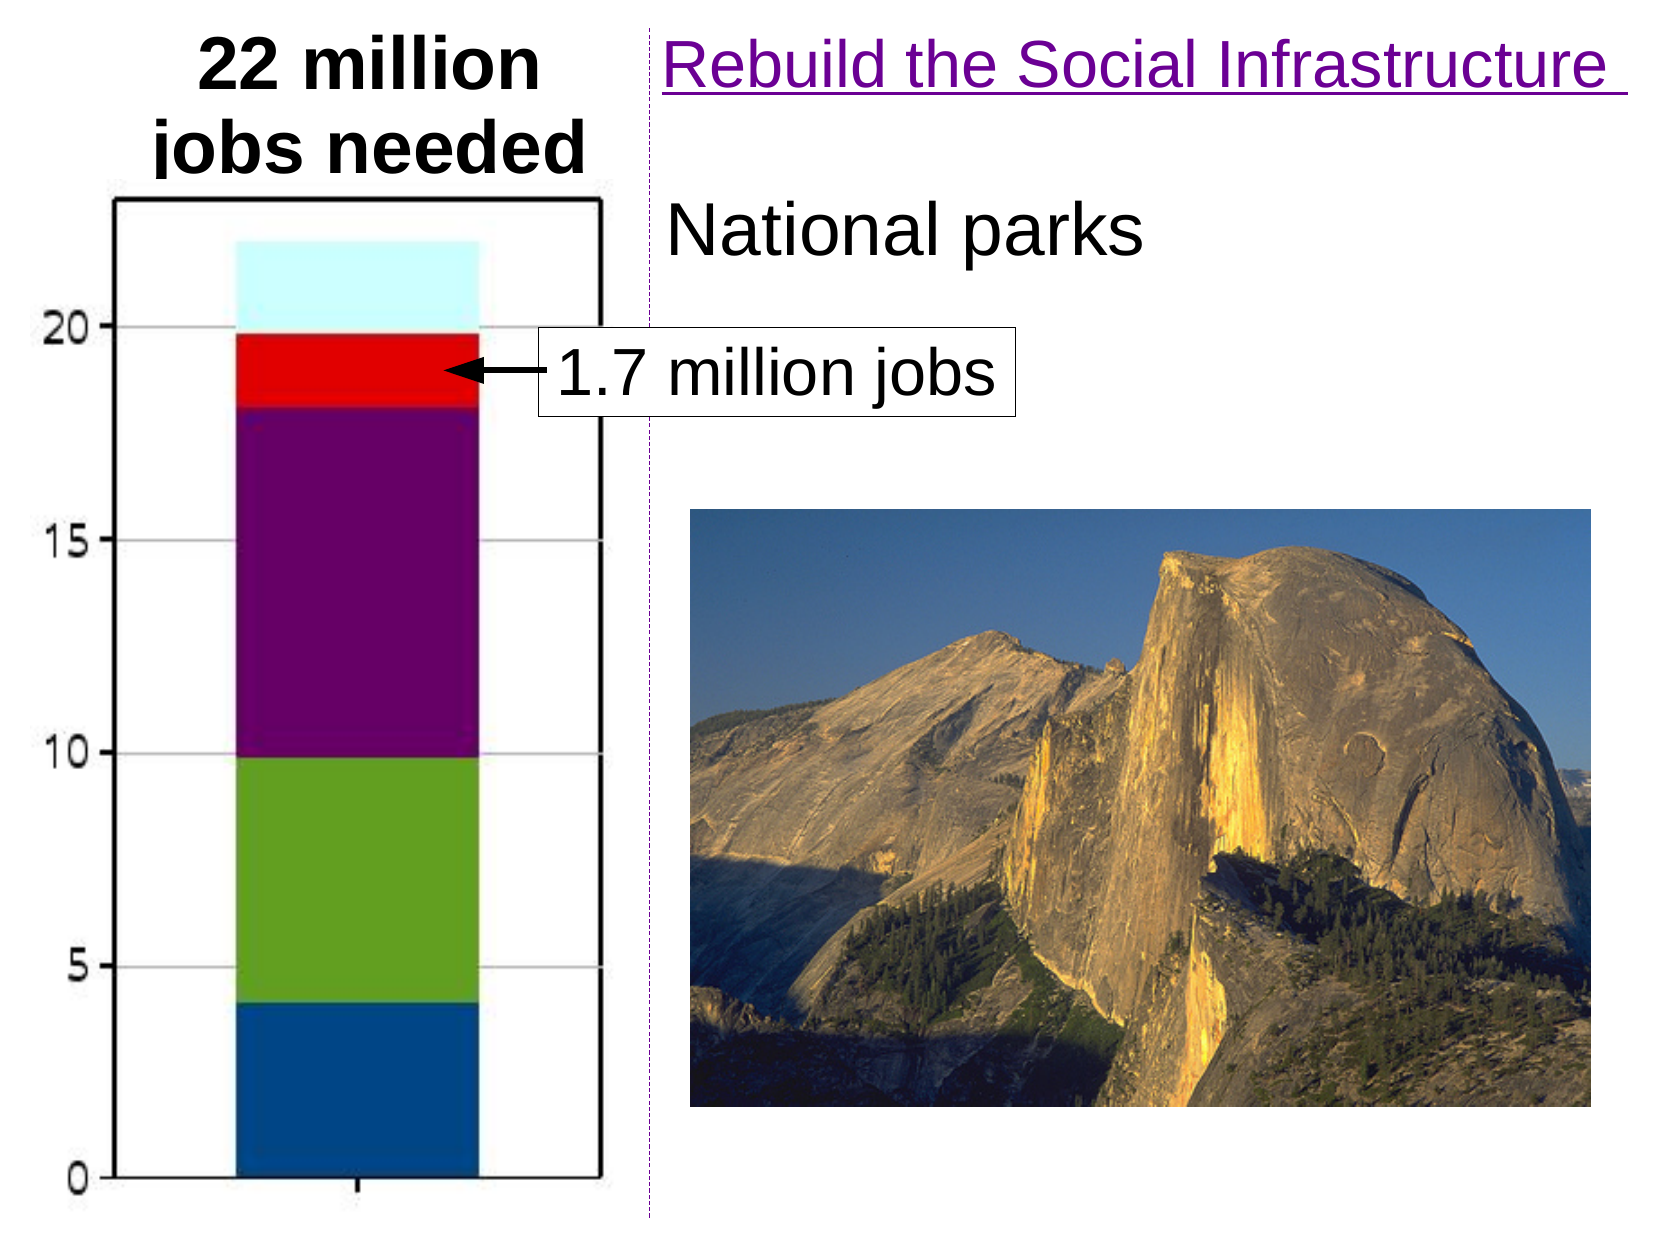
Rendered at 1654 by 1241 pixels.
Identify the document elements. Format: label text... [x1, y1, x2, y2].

text_box Rebuild the Social Infrastructure [634, 19, 1643, 110]
text_box 22 million jobs needed [126, 13, 614, 179]
picture [690, 509, 1591, 1107]
text_box National parks [651, 180, 1489, 279]
picture [30, 179, 616, 1231]
text_box 1.7 million jobs [538, 327, 1016, 417]
